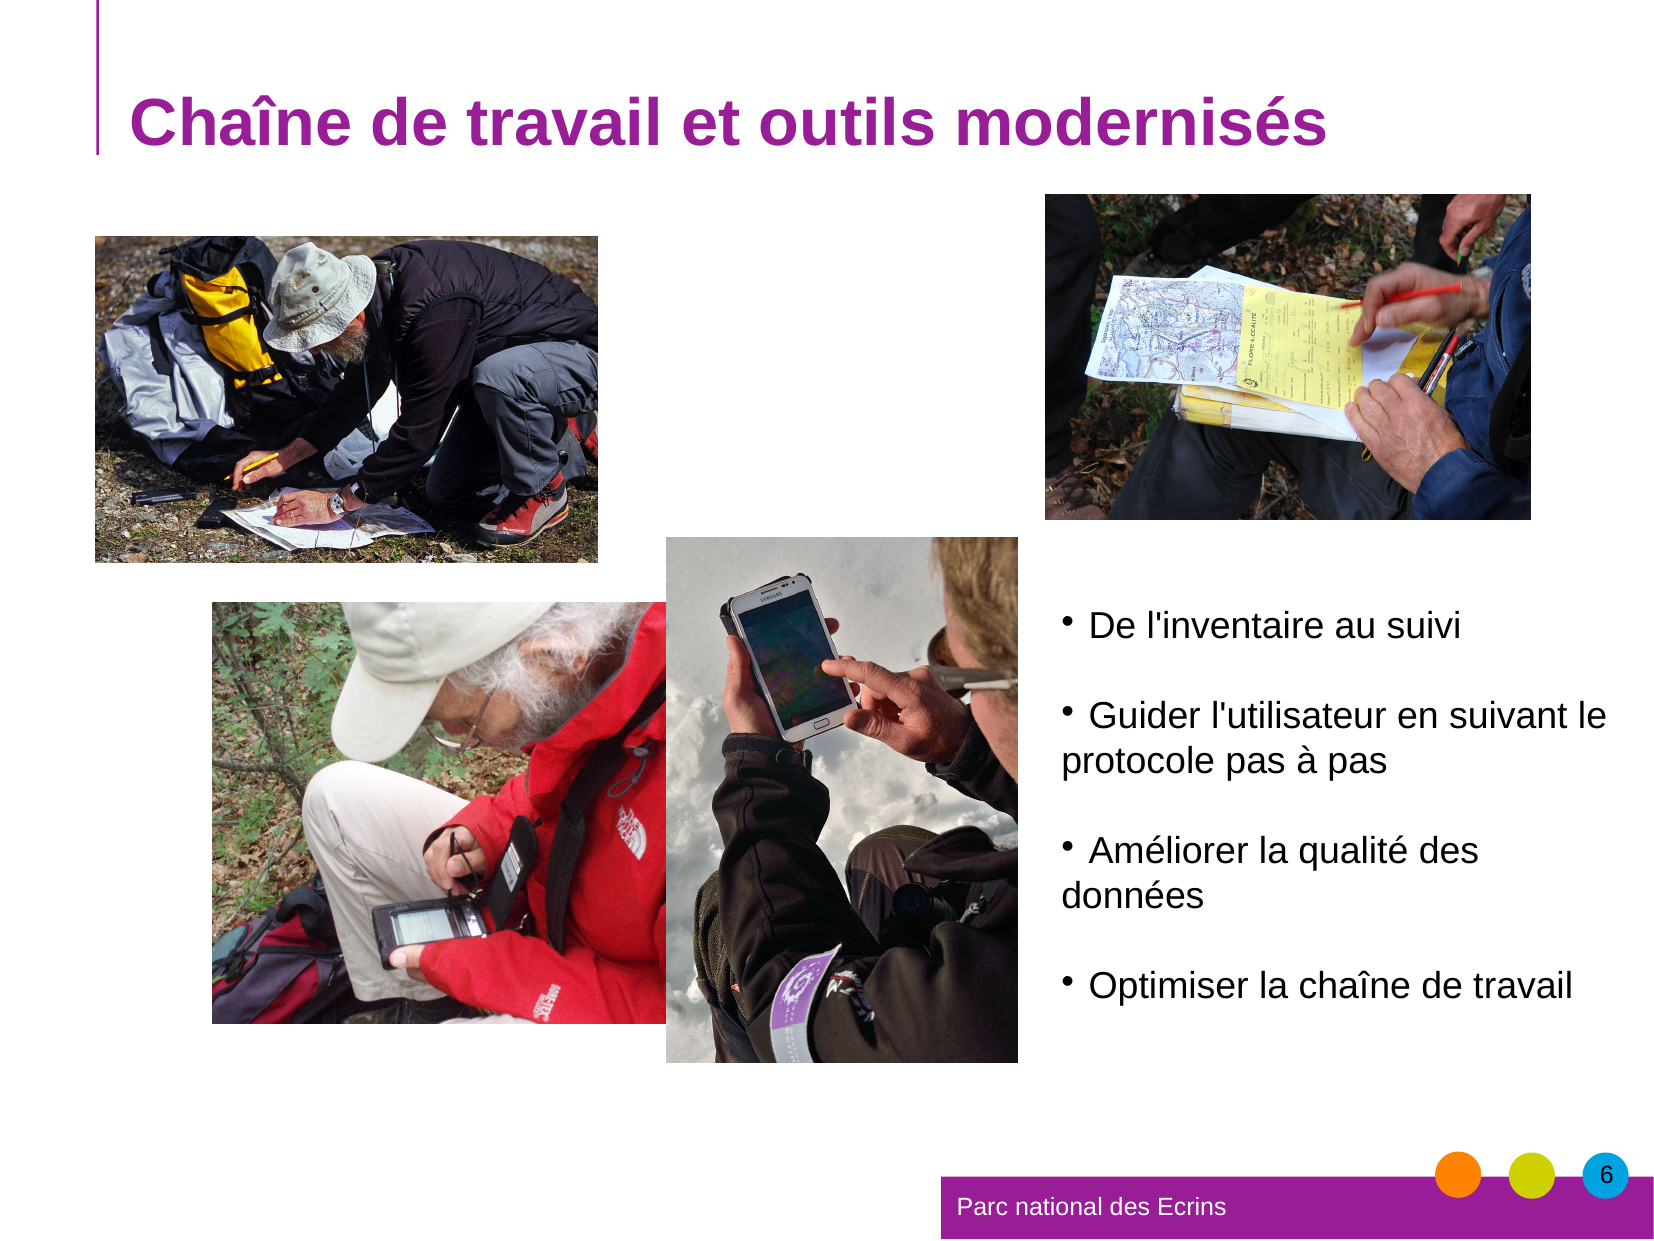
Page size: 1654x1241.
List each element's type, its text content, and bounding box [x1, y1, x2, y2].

text_box De l'inventaire au suivi Guider l'utilisateur en suivant le protocole pas à pas Améliorer la qualité des données Optimiser la chaîne de travail [1046, 593, 1637, 1014]
picture [1045, 194, 1531, 520]
picture [95, 236, 598, 564]
title Chaîne de travail et outils modernisés [129, 11, 1619, 160]
picture [212, 537, 1018, 1063]
